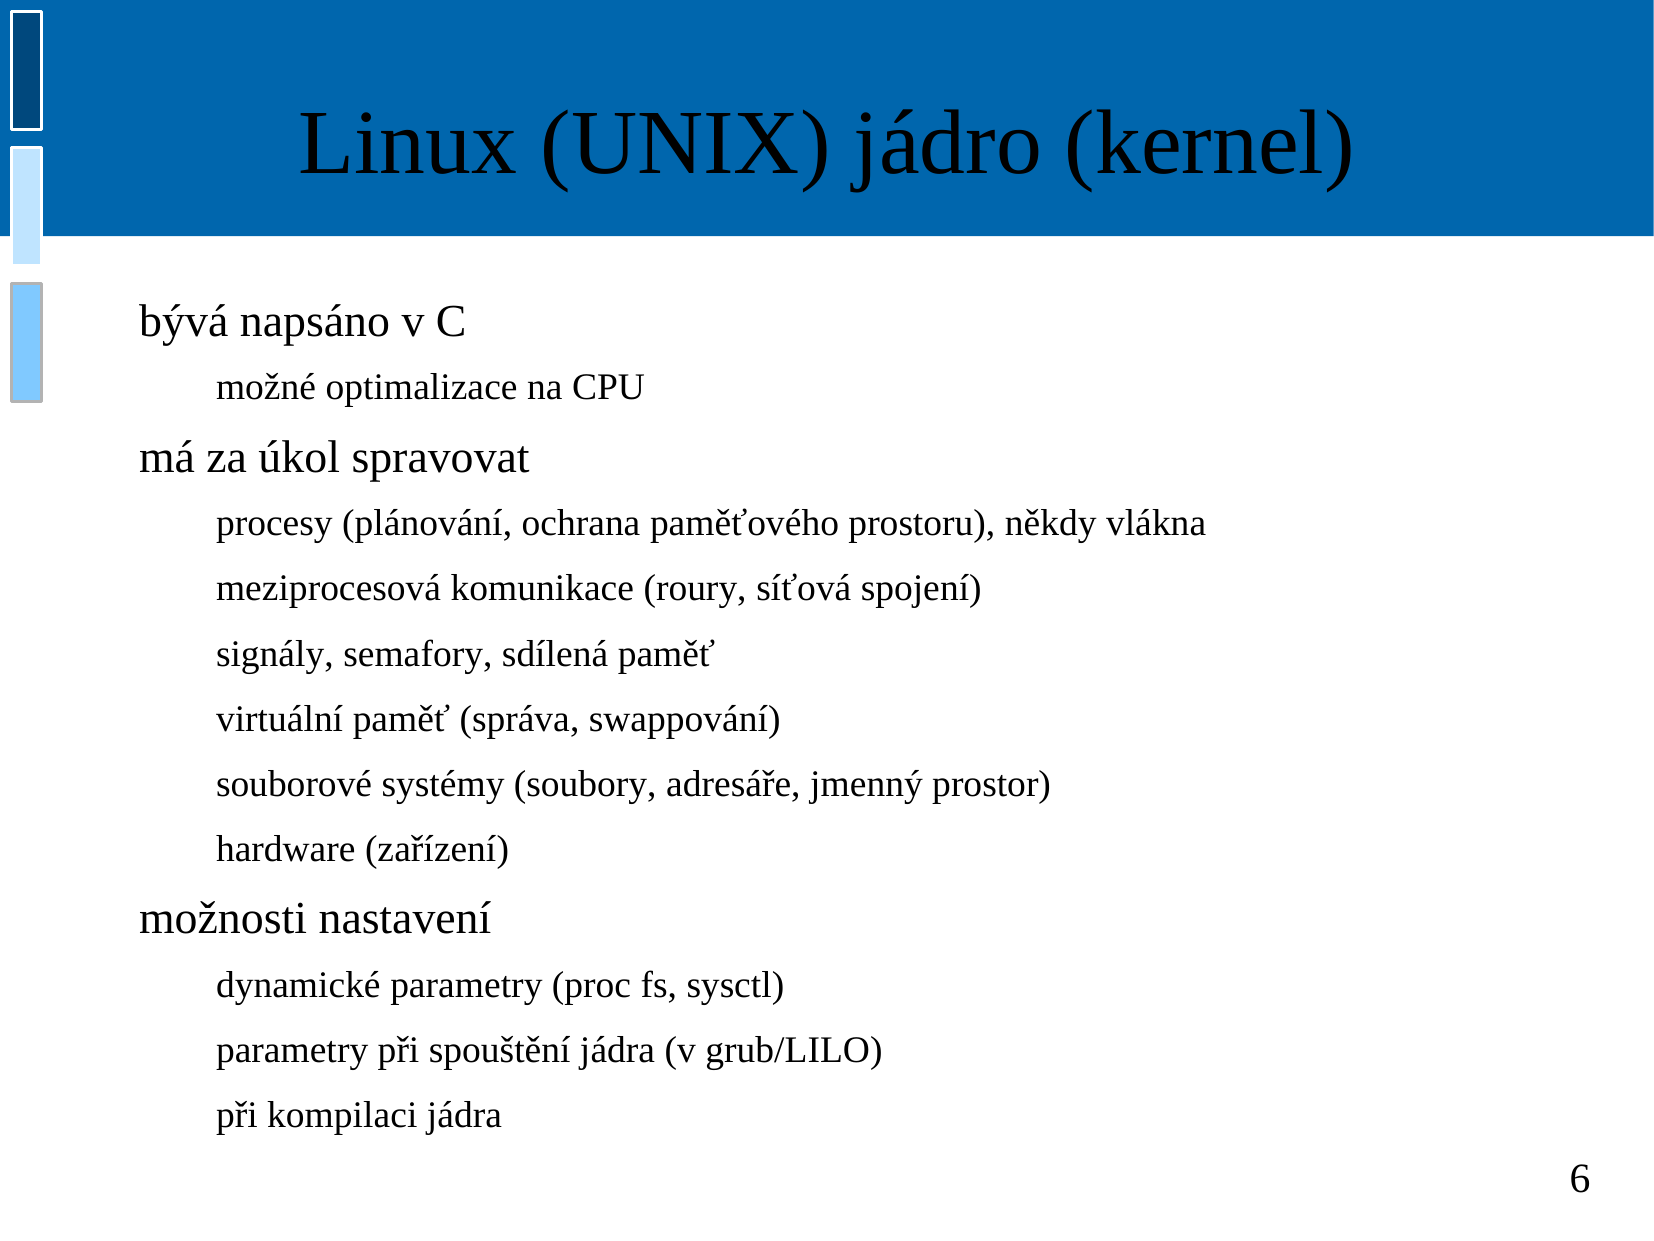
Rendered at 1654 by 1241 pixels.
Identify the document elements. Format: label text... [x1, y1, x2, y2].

list bývá napsáno v C možné optimalizace na CPU má za úkol spravovat procesy (plánování, ochrana paměťového prostoru), někdy vlákna meziprocesová komunikace (roury, síťová spojení) signály, semafory, sdílená paměť virtuální paměť (správa, swappování) souborové systémy (soubory, adresáře, jmenný prostor) hardware (zařízení) možnosti nastavení dynamické parametry (proc fs, sysctl) parametry při spouštění jádra (v grub/LILO) při kompilaci jádra [121, 295, 1534, 1136]
title Linux (UNIX) jádro (kernel) [121, 49, 1534, 237]
